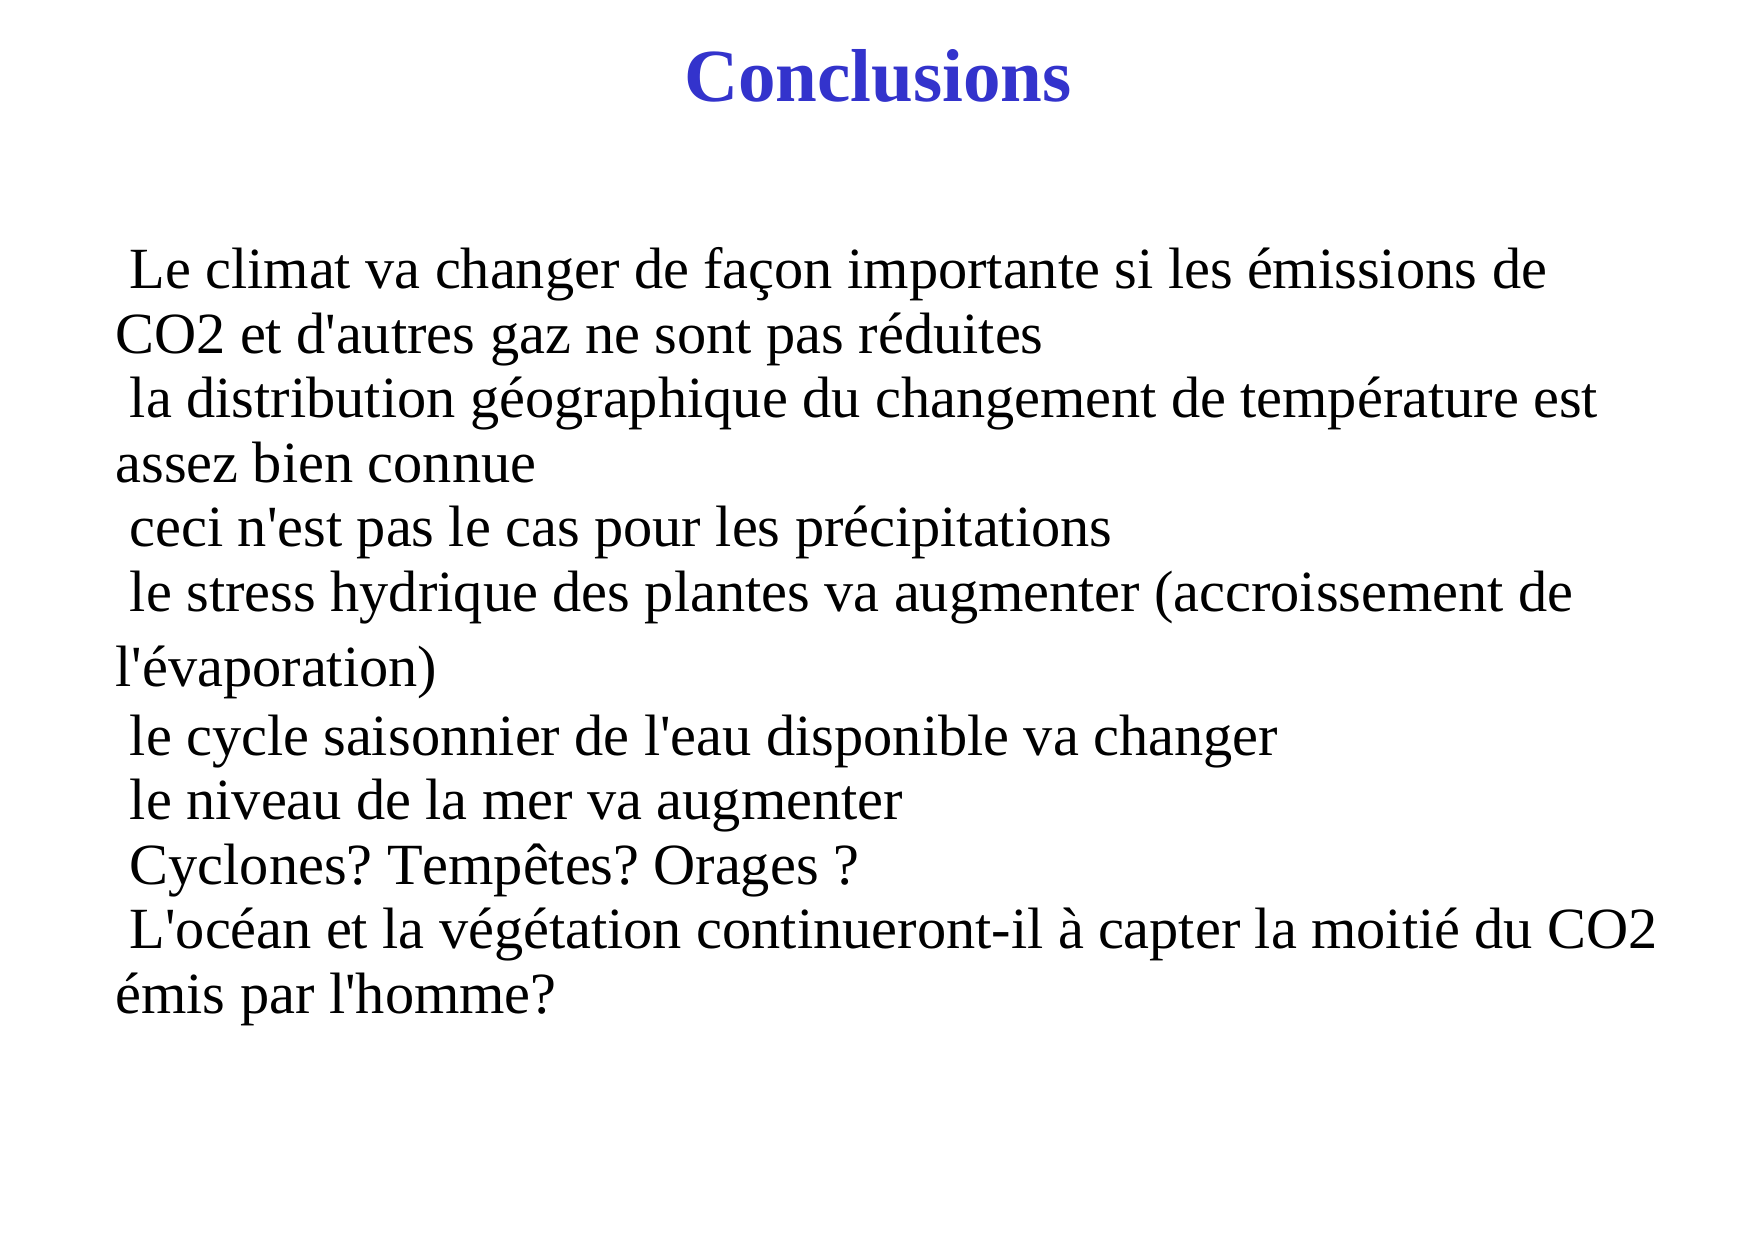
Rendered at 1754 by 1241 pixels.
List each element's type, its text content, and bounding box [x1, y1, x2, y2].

text_box Le climat va changer de façon importante si les émissions de CO2 et d'autres gaz ne sont pas réduites la distribution géographique du changement de température est assez bien connue ceci n'est pas le cas pour les précipitations le stress hydrique des plantes va augmenter (accroissement de l'évaporation)‏ le cycle saisonnier de l'eau disponible va changer le niveau de la mer va augmenter Cyclones? Tempêtes? Orages ? L'océan et la végétation continueront-il à capter la moitié du CO2 émis par l'homme? [115, 236, 1663, 1027]
title Conclusions [114, 12, 1642, 144]
